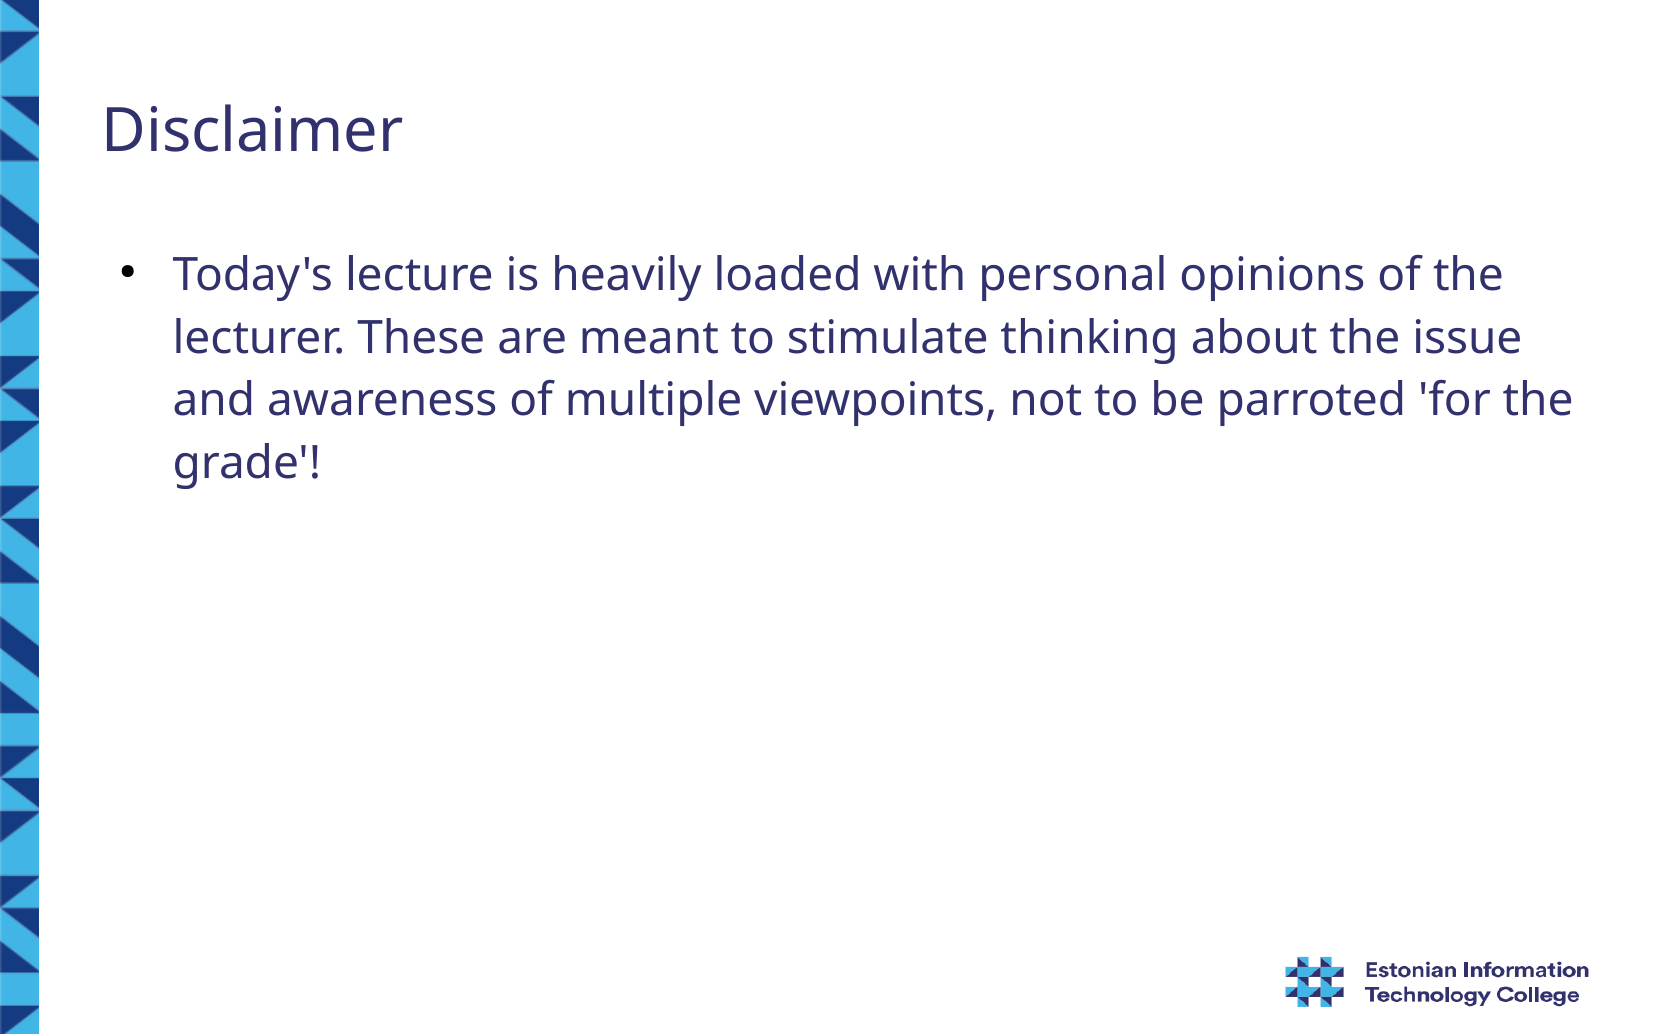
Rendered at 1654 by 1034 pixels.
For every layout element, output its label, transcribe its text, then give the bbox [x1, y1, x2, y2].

title Disclaimer [101, 41, 1224, 214]
list Today's lecture is heavily loaded with personal opinions of the lecturer. These are meant to stimulate thinking about the issue and awareness of multiple viewpoints, not to be parroted 'for the grade'! [101, 241, 1591, 924]
